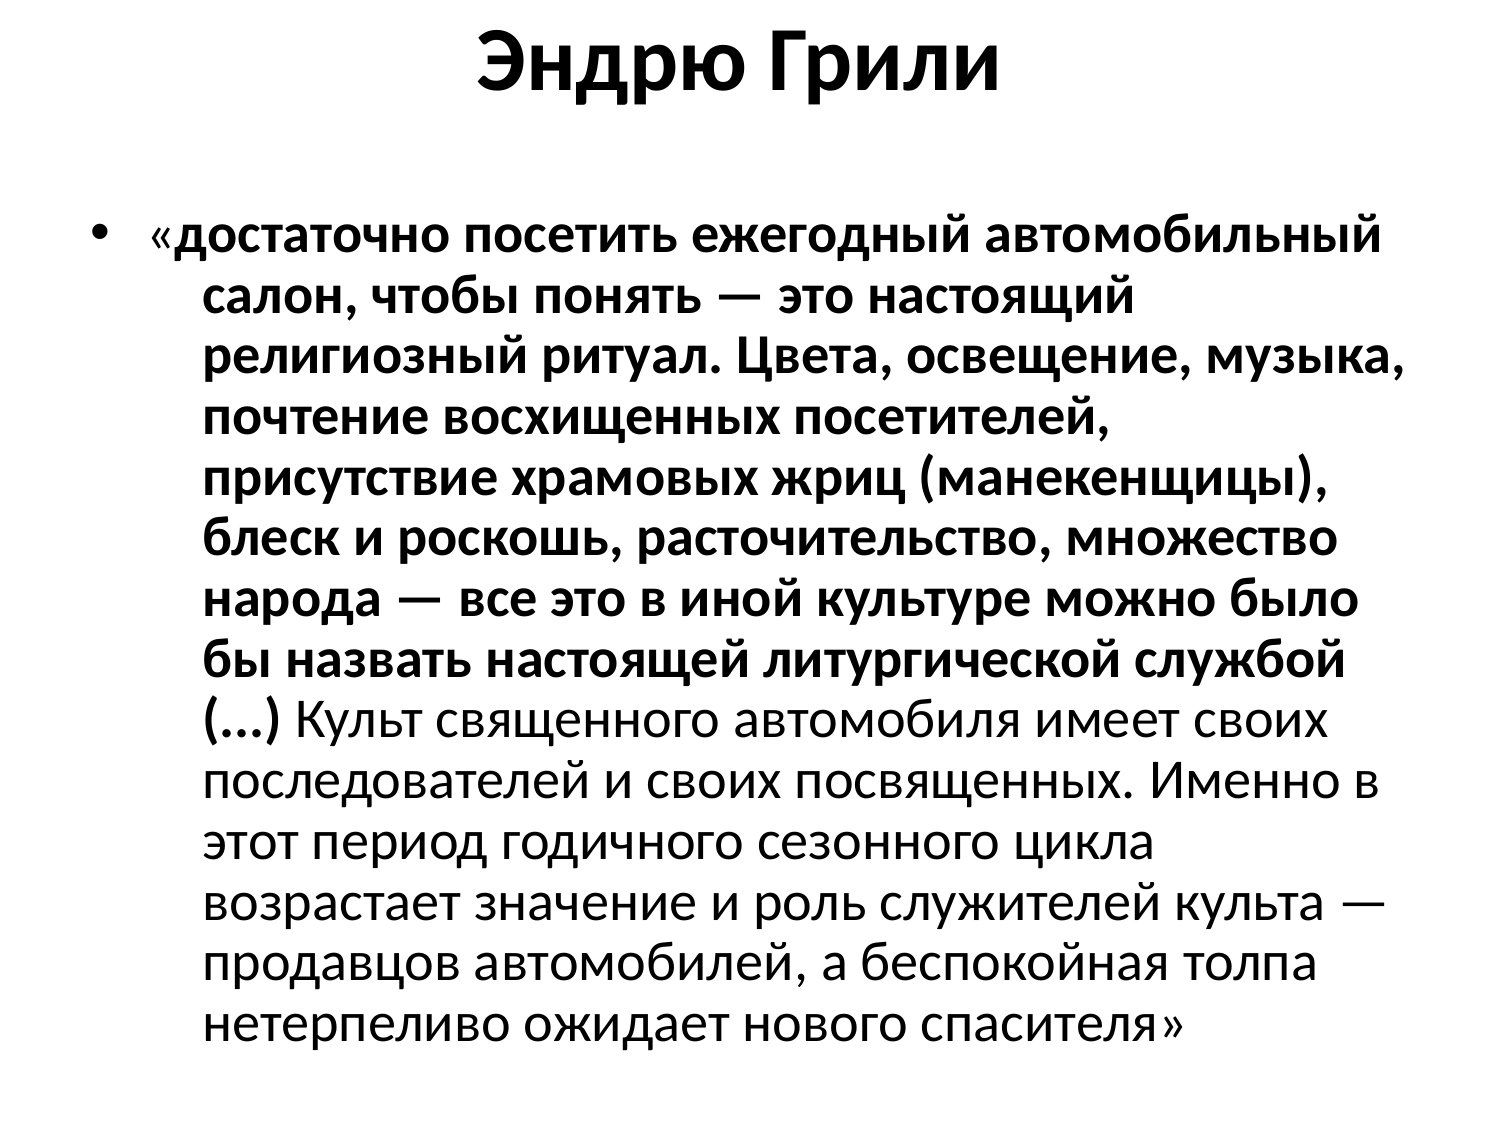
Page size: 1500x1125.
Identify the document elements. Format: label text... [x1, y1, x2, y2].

list «достаточно посетить ежегодный автомобильный салон, чтобы понять — это настоящий религиозный ритуал. Цвета, освещение, музыка, почтение восхищенных посетителей, присутствие храмовых жриц (манекенщицы), блеск и роскошь, расточительство, множество народа — все это в иной культуре можно было бы назвать настоящей литургической службой (...) Культ священного автомобиля имеет своих последователей и своих посвященных. Именно в этот период годичного сезонного цикла возрастает значение и роль служителей культа — продавцов автомобилей, а беспокойная толпа нетерпеливо ожидает нового спасителя» [75, 196, 1426, 1071]
title Эндрю Грили [64, 0, 1415, 148]
